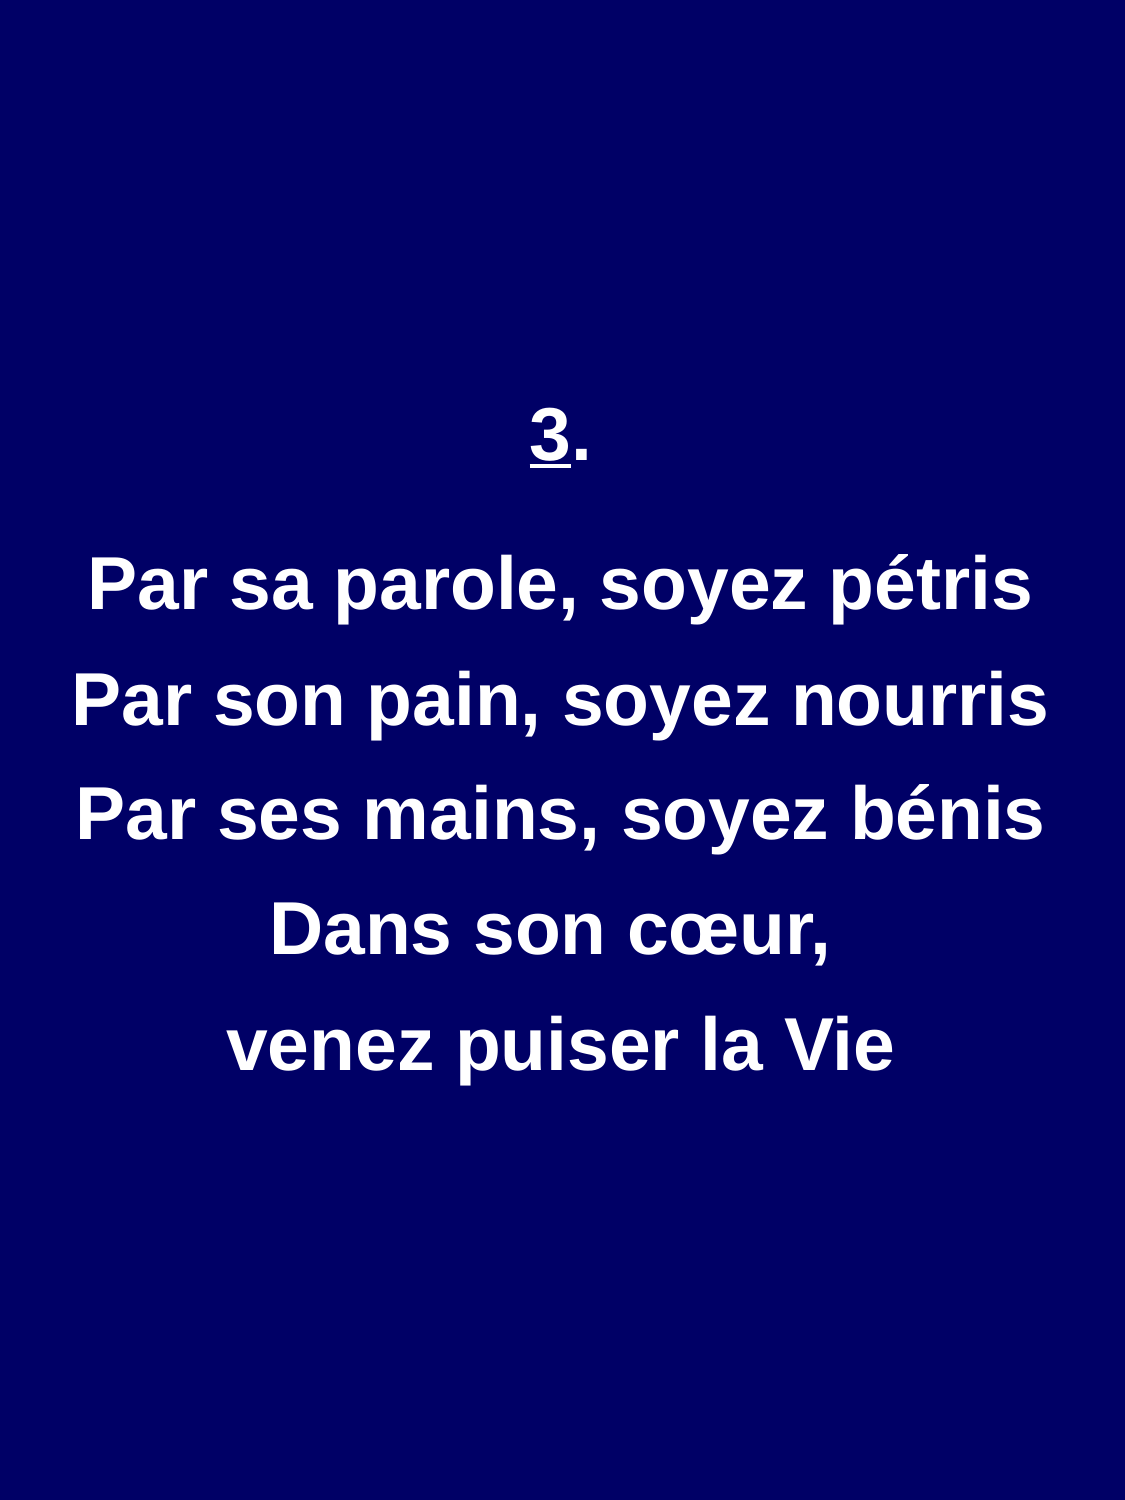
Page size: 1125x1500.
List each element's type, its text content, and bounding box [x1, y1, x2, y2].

text_box 3. Par sa parole, soyez pétris Par son pain, soyez nourris Par ses mains, soyez bénis Dans son cœur, venez puiser la Vie [11, 35, 1110, 1441]
